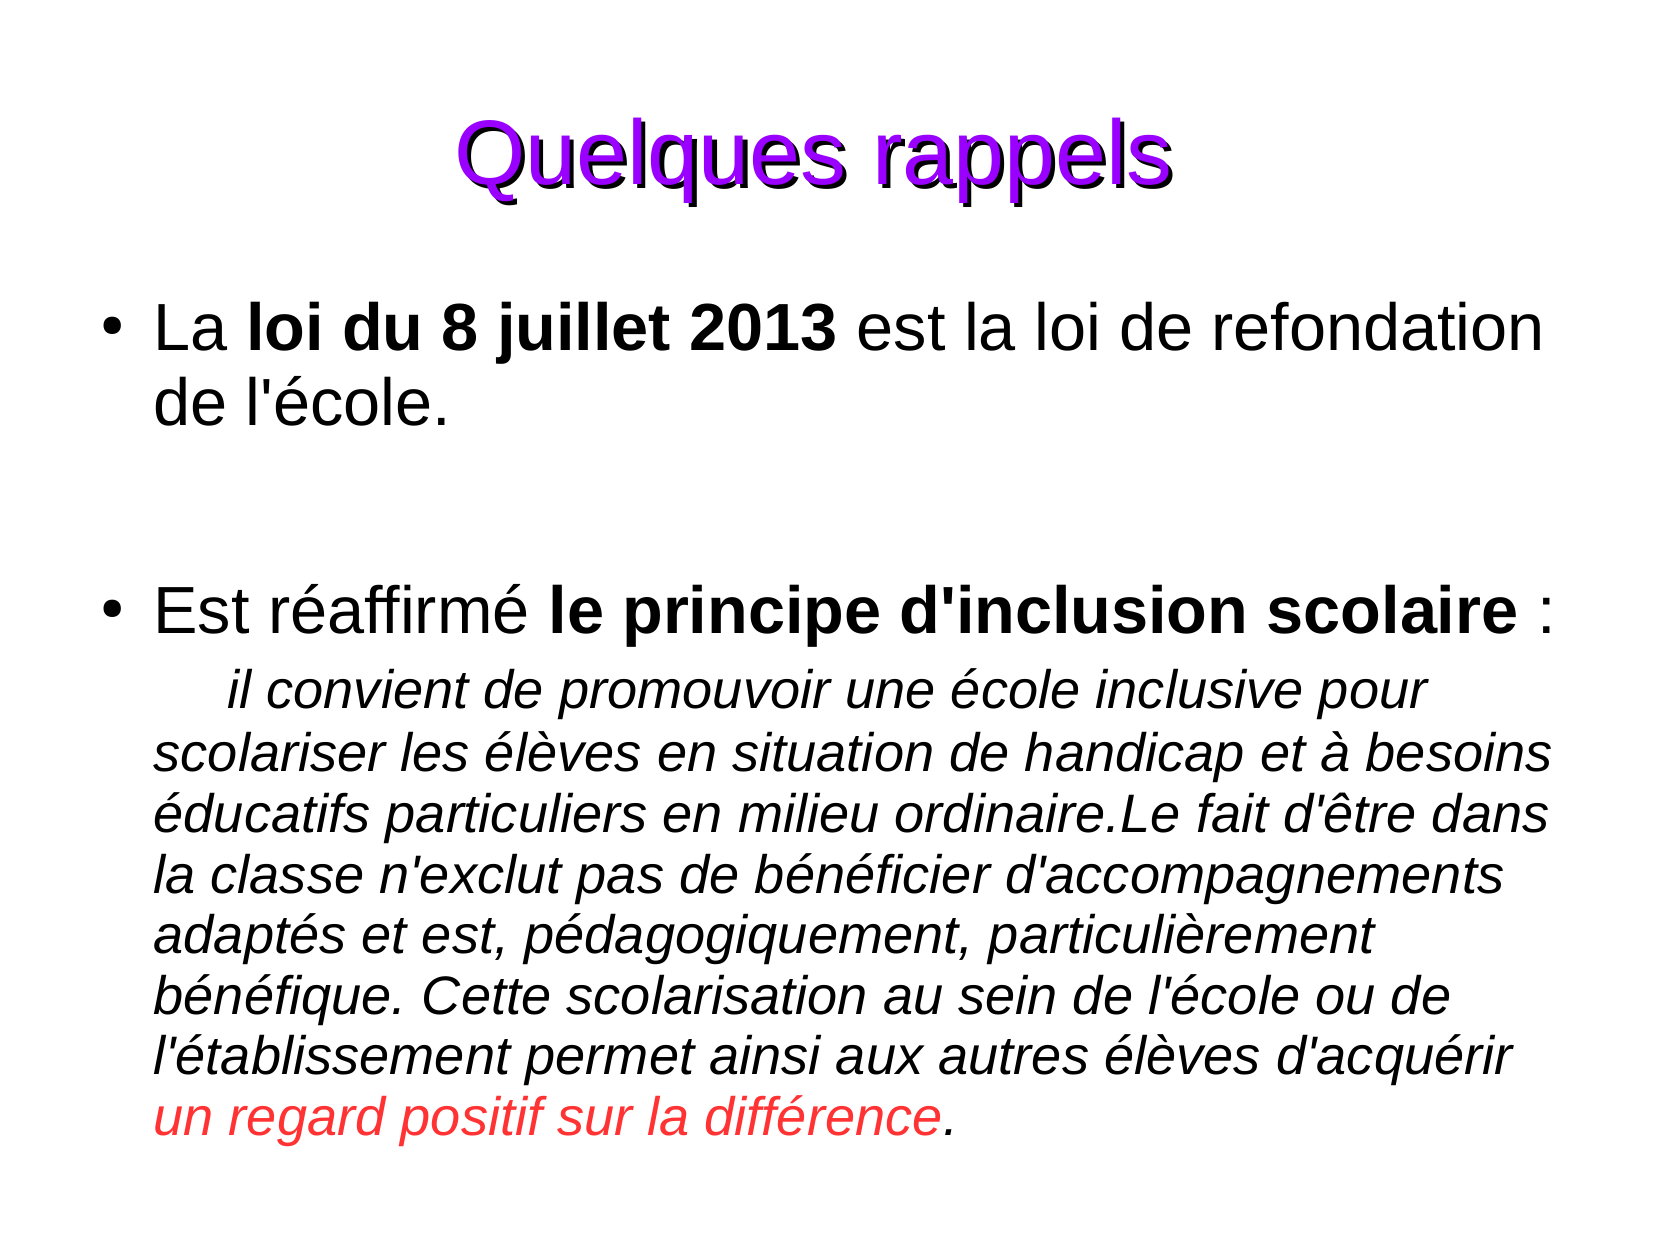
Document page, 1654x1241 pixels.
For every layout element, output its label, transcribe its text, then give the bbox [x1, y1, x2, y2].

list La loi du 8 juillet 2013 est la loi de refondation de l'école. Est réaffirmé le principe d'inclusion scolaire : il convient de promouvoir une école inclusive pour scolariser les élèves en situation de handicap et à besoins éducatifs particuliers en milieu ordinaire.Le fait d'être dans la classe n'exclut pas de bénéficier d'accompagnements adaptés et est, pédagogiquement, particulièrement bénéfique. Cette scolarisation au sein de l'école ou de l'établissement permet ainsi aux autres élèves d'acquérir un regard positif sur la différence. [82, 290, 1571, 1241]
title Quelques rappels [82, 49, 1571, 257]
